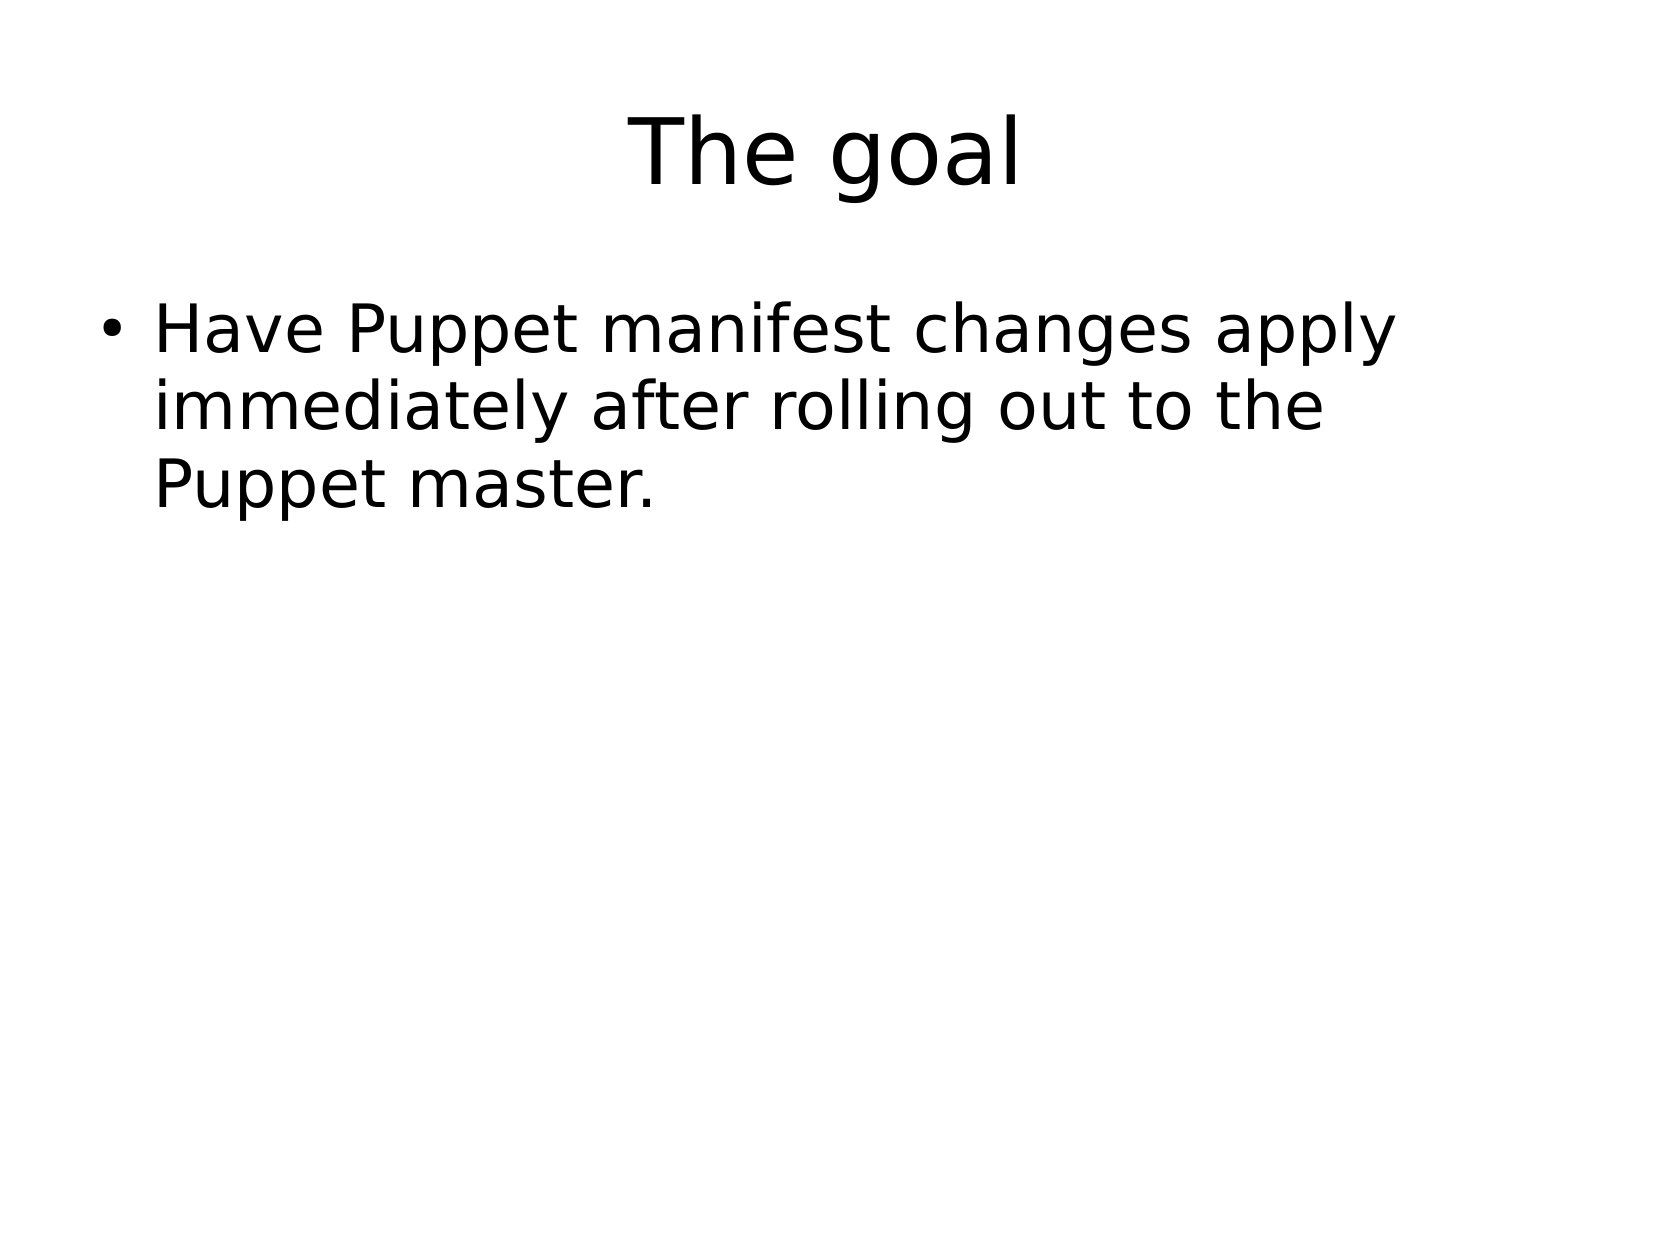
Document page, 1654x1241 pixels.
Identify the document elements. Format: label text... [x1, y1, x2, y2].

title The goal [82, 49, 1571, 257]
list Have Puppet manifest changes apply immediately after rolling out to the Puppet master. [82, 290, 1571, 1096]
